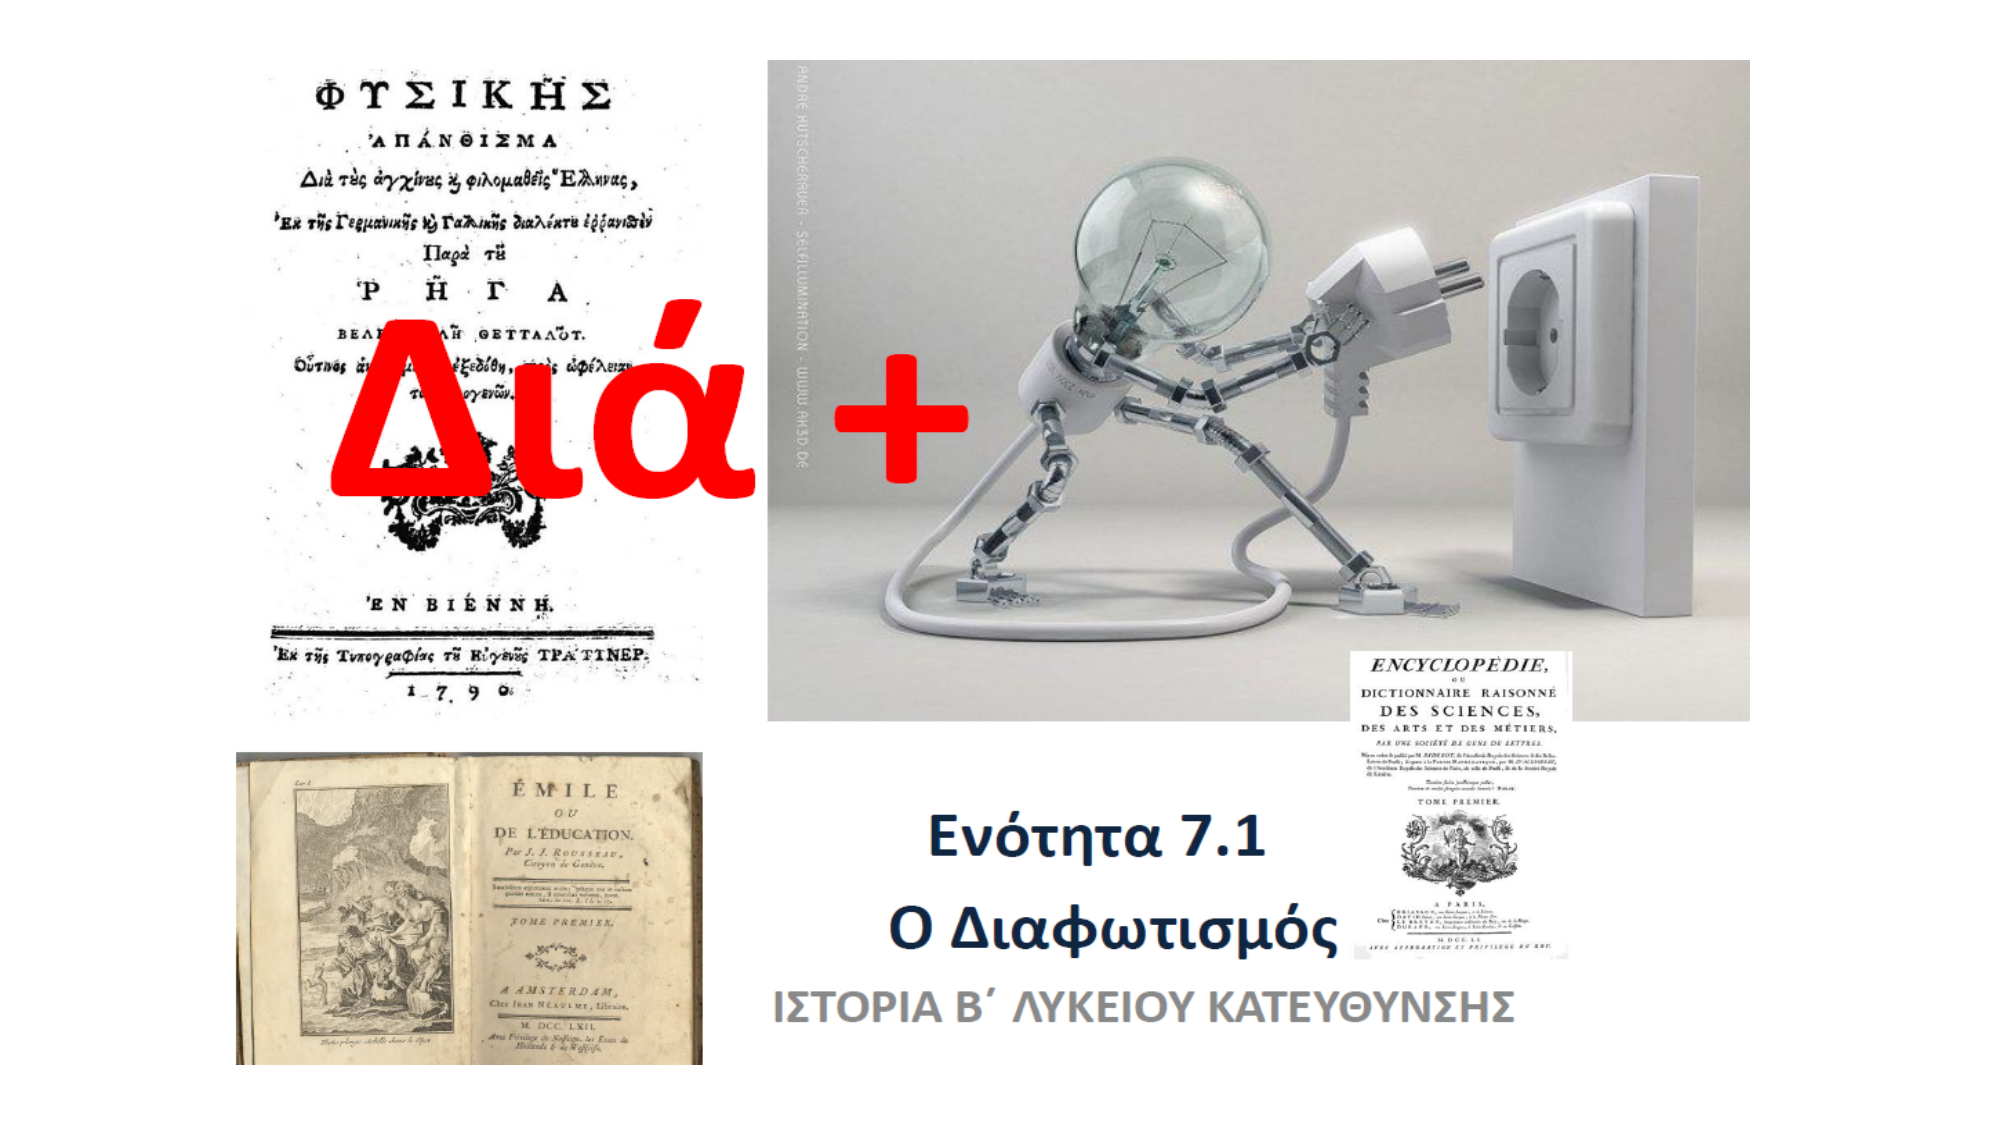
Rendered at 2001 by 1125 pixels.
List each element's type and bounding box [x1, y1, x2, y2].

picture [228, 60, 1750, 1065]
